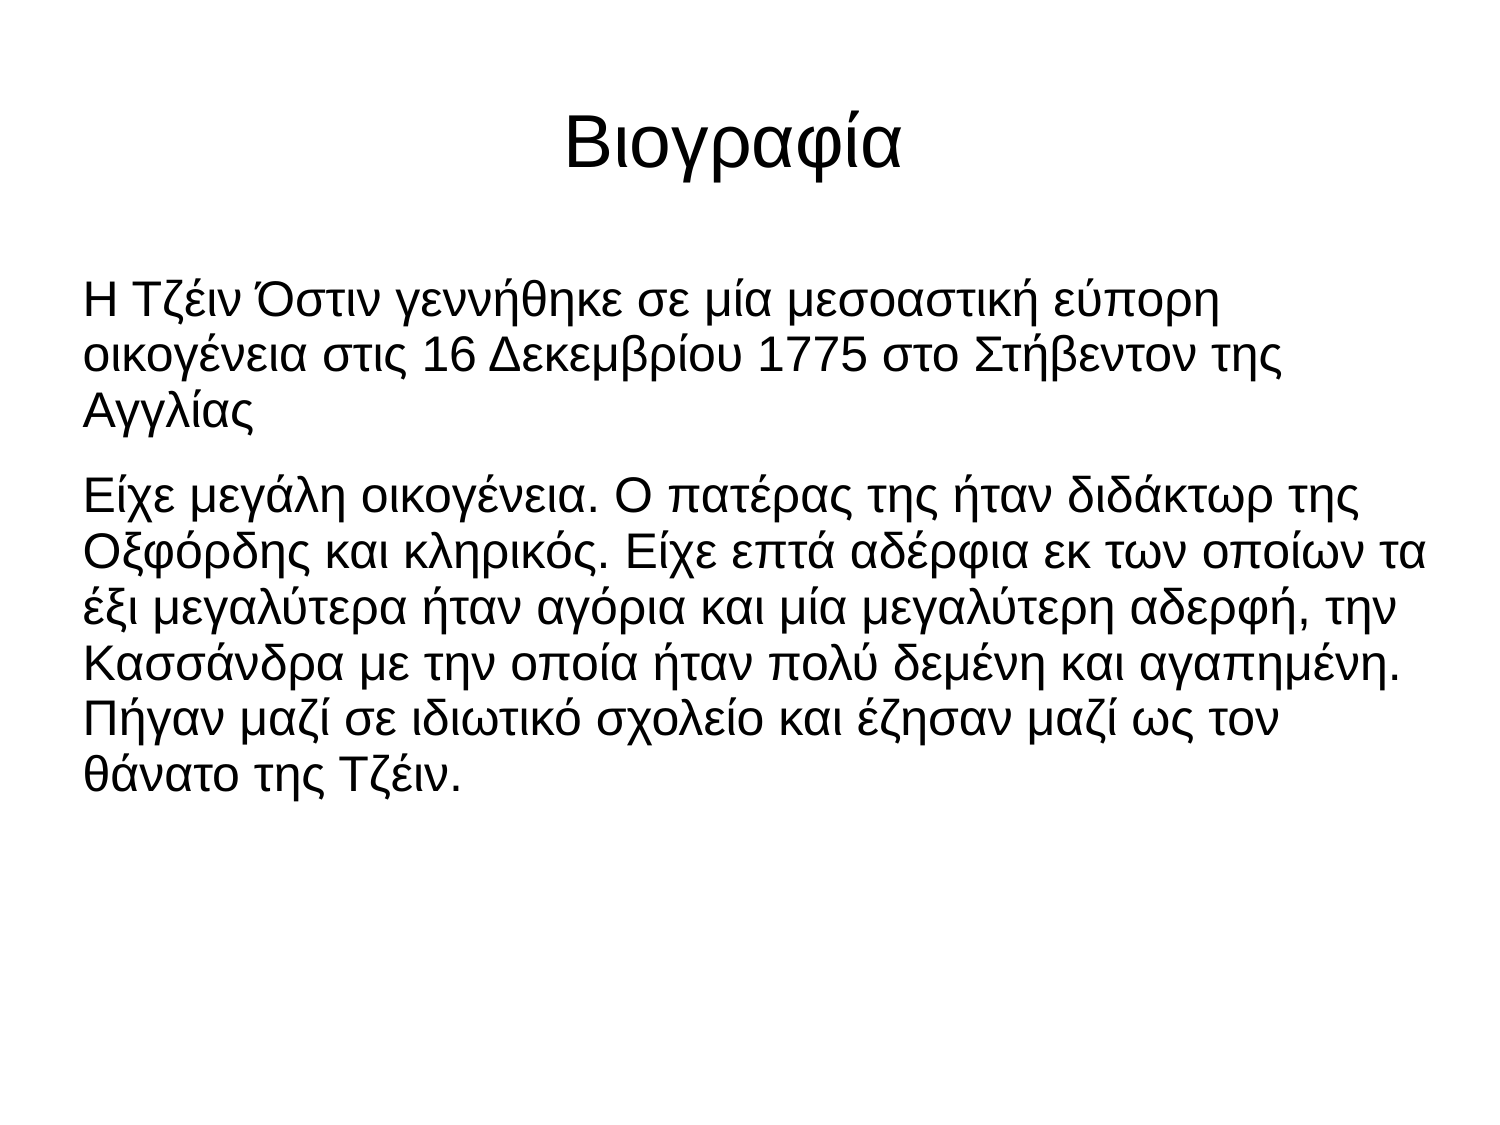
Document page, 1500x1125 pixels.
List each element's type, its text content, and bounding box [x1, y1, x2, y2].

title Βιογραφία [59, 70, 1390, 213]
list Η Τζέιν Όστιν γεννήθηκε σε μία μεσοαστική εύπορη οικογένεια στις 16 Δεκεμβρίου 1775 στο Στήβεντον της Αγγλίας Είχε μεγάλη οικογένεια. Ο πατέρας της ήταν διδάκτωρ της Οξφόρδης και κληρικός. Είχε επτά αδέρφια εκ των οποίων τα έξι μεγαλύτερα ήταν αγόρια και μία μεγαλύτερη αδερφή, την Κασσάνδρα με την οποία ήταν πολύ δεμένη και αγαπημένη. Πήγαν μαζί σε ιδιωτικό σχολείο και έζησαν μαζί ως τον θάνατο της Τζέιν. [82, 270, 1433, 1099]
